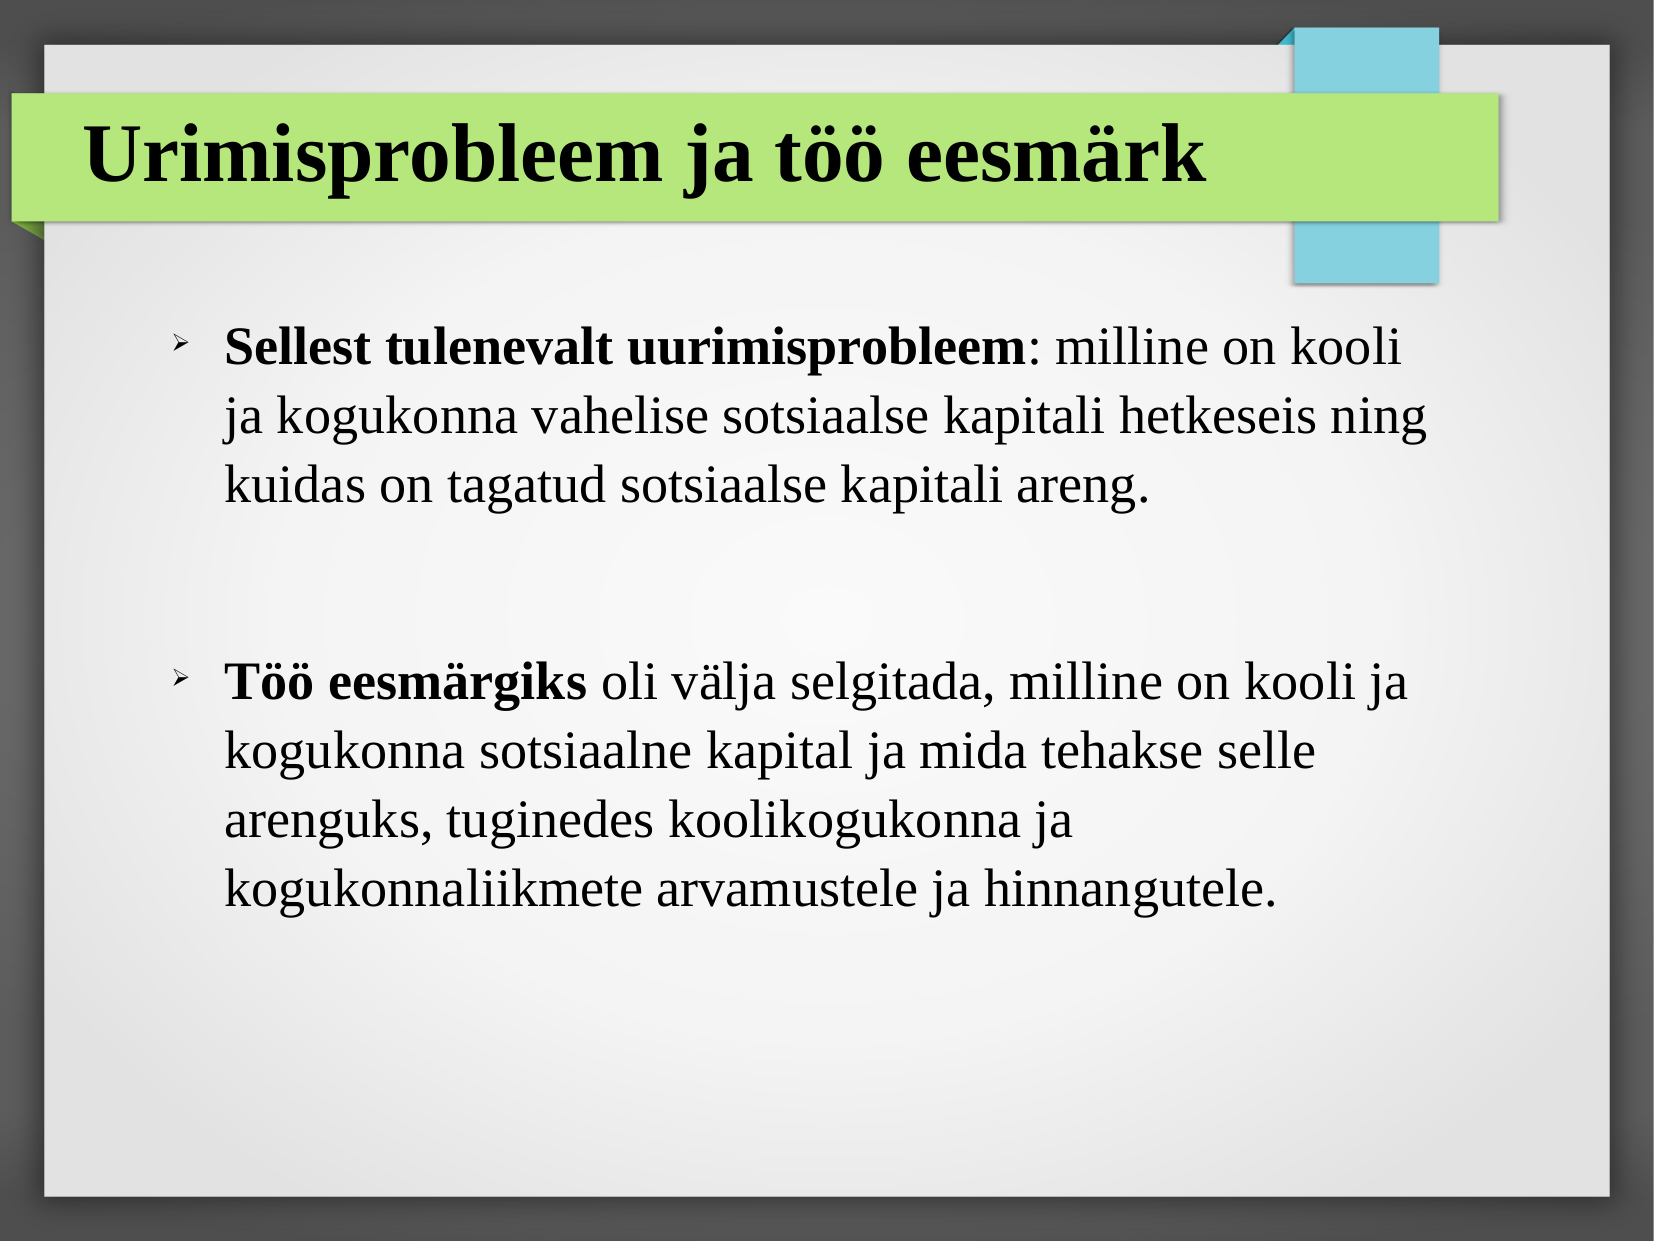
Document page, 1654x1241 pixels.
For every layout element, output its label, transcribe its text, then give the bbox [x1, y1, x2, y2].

picture [0, 0, 1654, 1241]
list Sellest tulenevalt uurimisprobleem: milline on kooli ja kogukonna vahelise sotsiaalse kapitali hetkeseis ning kuidas on tagatud sotsiaalse kapitali areng. Töö eesmärgiks oli välja selgitada, milline on kooli ja kogukonna sotsiaalne kapital ja mida tehakse selle arenguks, tuginedes koolikogukonna ja kogukonnaliikmete arvamustele ja hinnangutele. [153, 295, 1441, 1015]
title Urimisprobleem ja töö eesmärk [82, 94, 1264, 213]
